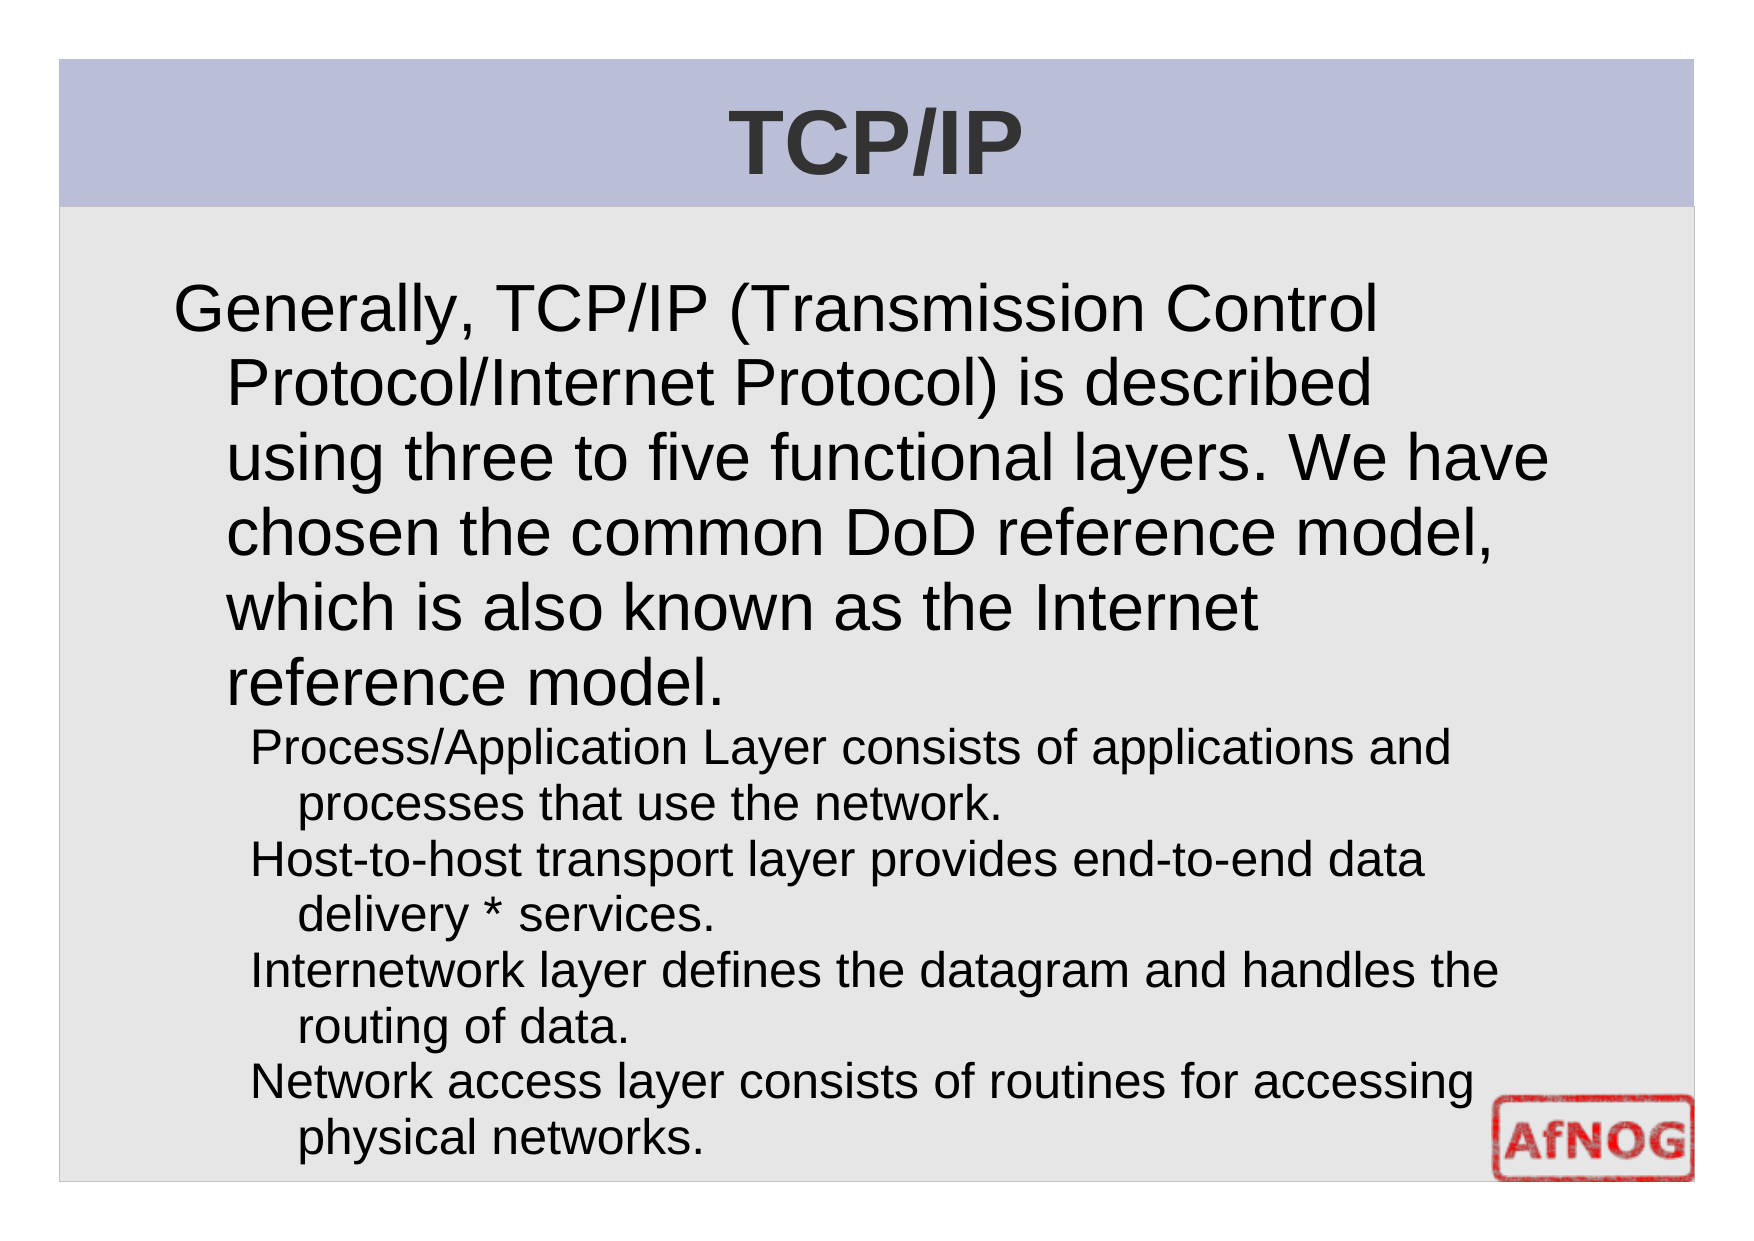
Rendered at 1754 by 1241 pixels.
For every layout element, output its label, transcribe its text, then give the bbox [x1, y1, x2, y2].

picture [1553, 1092, 1695, 1182]
list Generally, TCP/IP (Transmission Control Protocol/Internet Protocol) is described using three to five functional layers. We have chosen the common DoD reference model, which is also known as the Internet reference model. Process/Application Layer consists of applications and processes that use the network. Host-to-host transport layer provides end-to-end data delivery * services. Internetwork layer defines the datagram and handles the routing of data. Network access layer consists of routines for accessing physical networks. [155, 270, 1553, 1190]
title TCP/IP [59, 48, 1695, 237]
